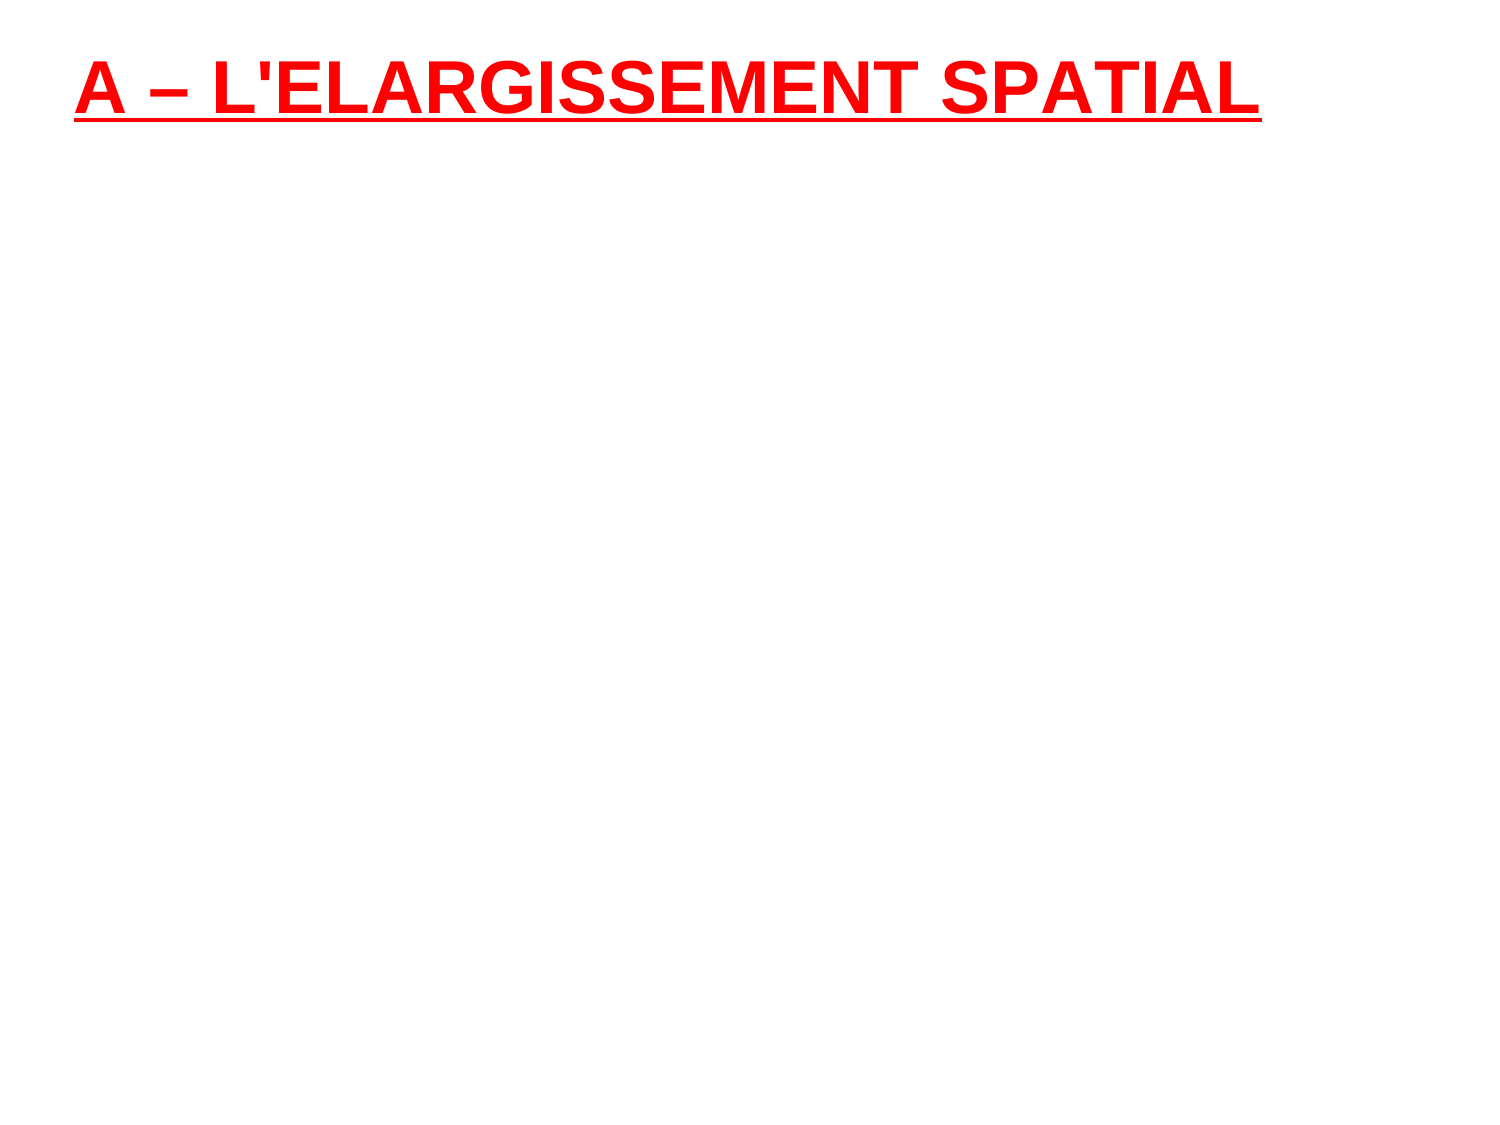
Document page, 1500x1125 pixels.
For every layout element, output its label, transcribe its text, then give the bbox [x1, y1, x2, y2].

title A – L'ELARGISSEMENT SPATIAL [59, 27, 1409, 148]
